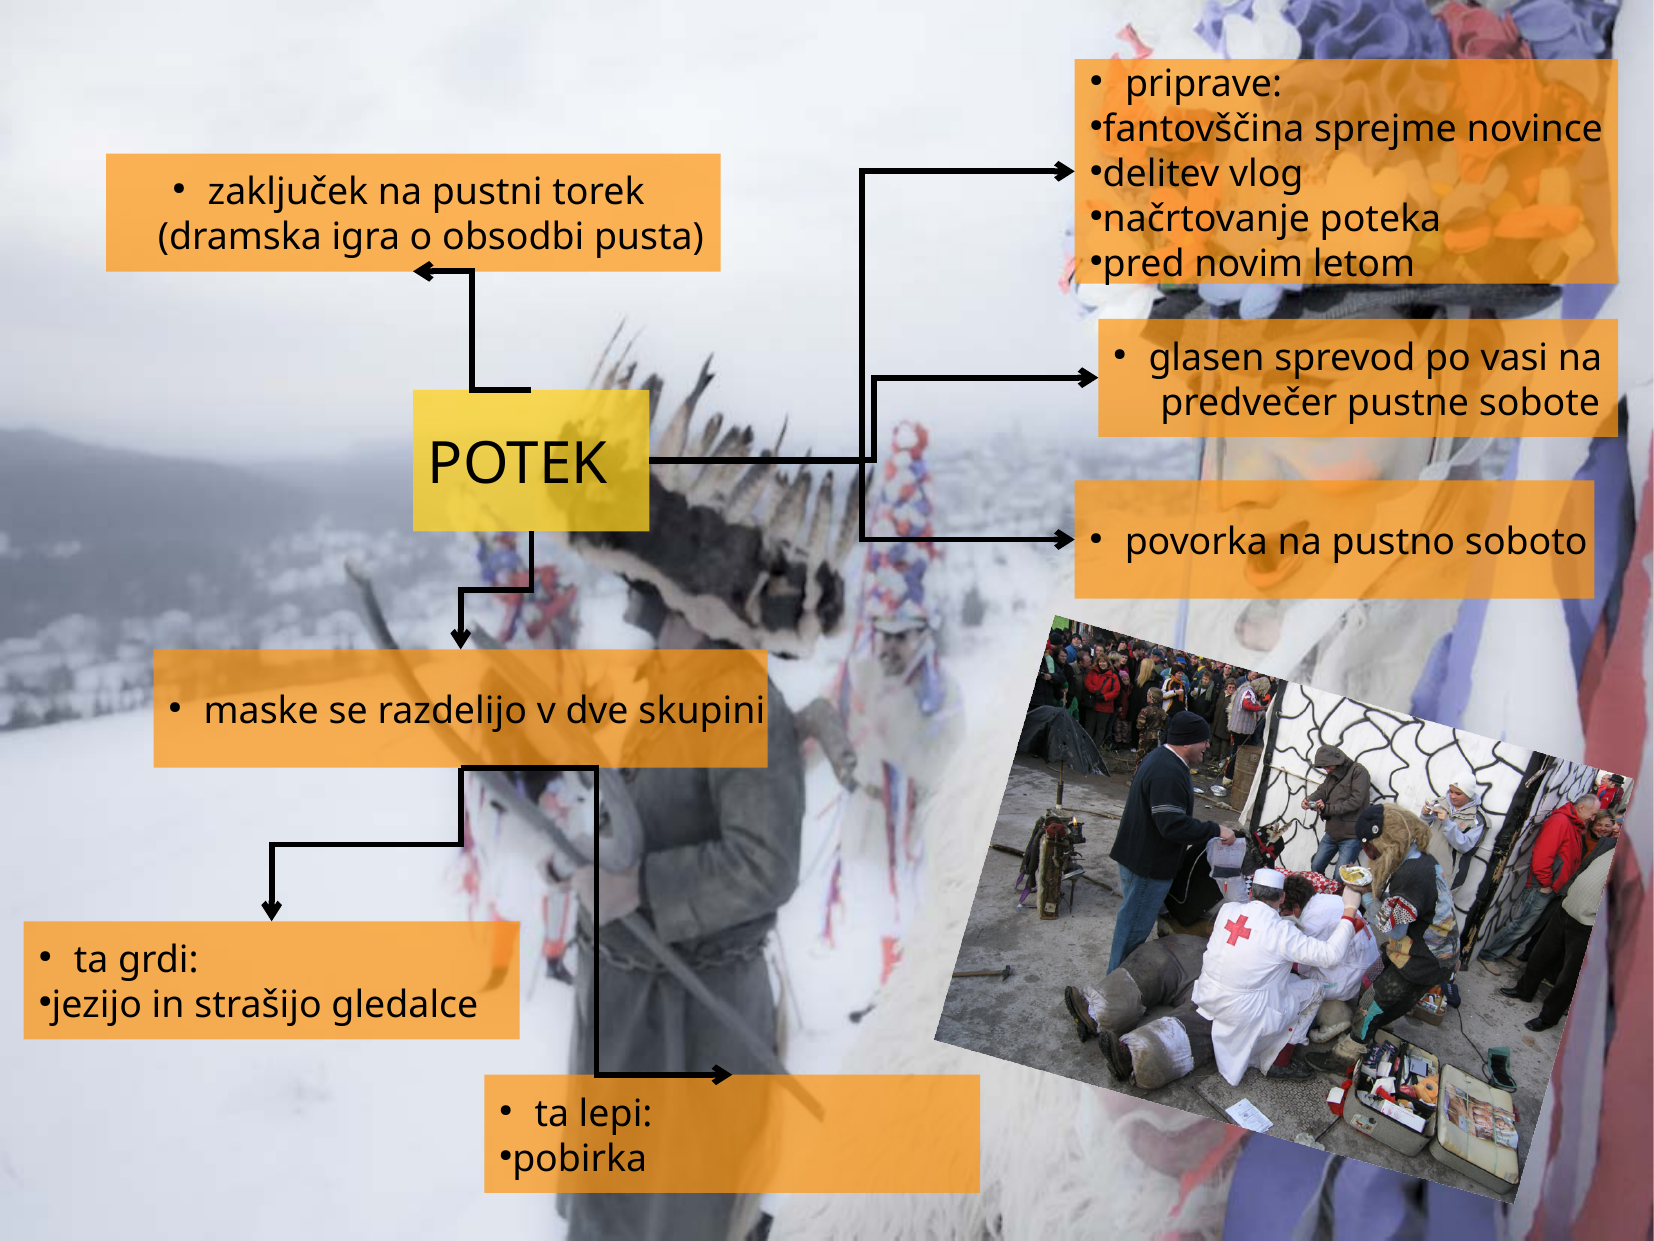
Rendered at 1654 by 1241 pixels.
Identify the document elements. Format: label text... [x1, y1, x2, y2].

picture [0, 0, 1654, 1241]
text_box ta grdi: jezijo in strašijo gledalce [23, 921, 520, 1040]
text_box priprave: fantovščina sprejme novince delitev vlog načrtovanje poteka pred novim letom [1074, 59, 1619, 284]
text_box povorka na pustno soboto [1074, 480, 1595, 599]
text_box glasen sprevod po vasi na predvečer pustne sobote [1098, 318, 1619, 437]
text_box ta lepi: pobirka [484, 1074, 981, 1193]
text_box maske se razdelijo v dve skupini [153, 649, 768, 768]
text_box zaključek na pustni torek (dramska igra o obsodbi pusta) [106, 153, 721, 272]
text_box POTEK [413, 389, 650, 532]
